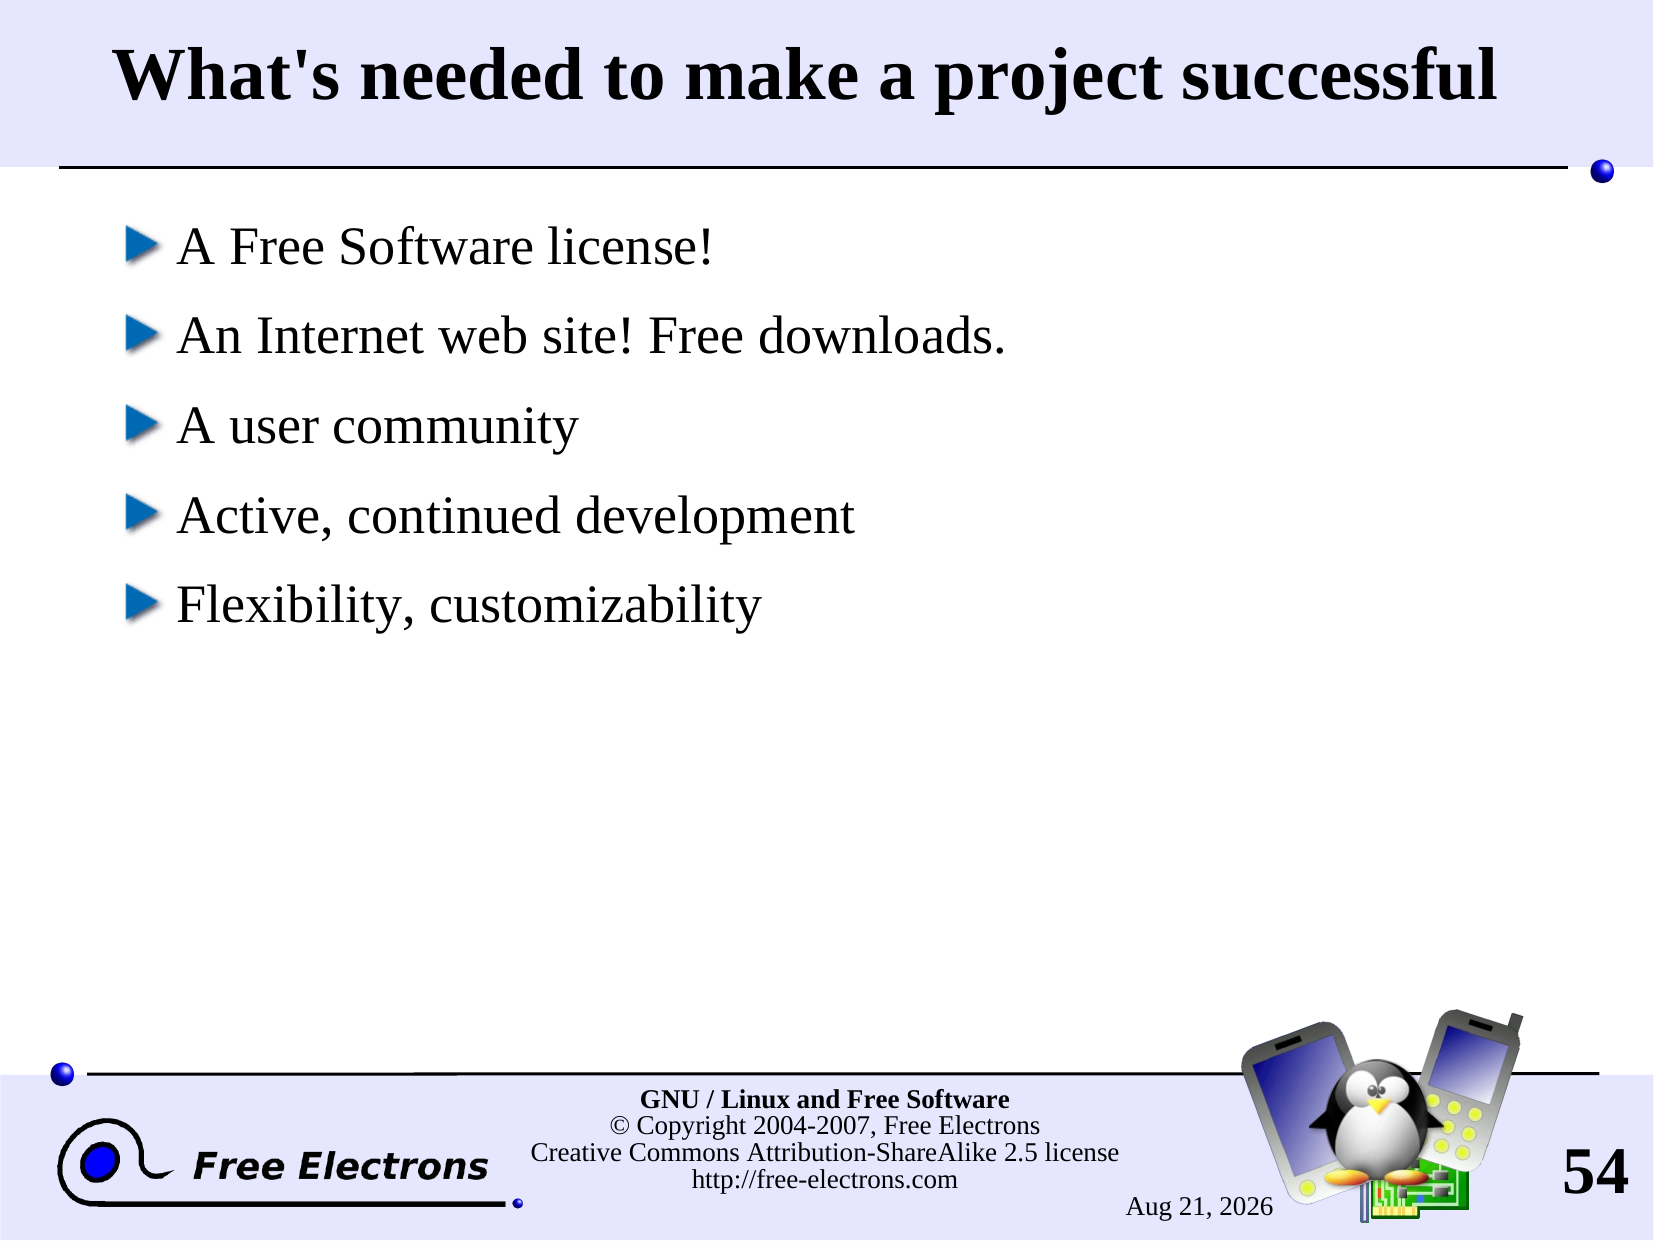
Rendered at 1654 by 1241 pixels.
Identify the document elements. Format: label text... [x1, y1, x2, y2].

picture [1231, 1007, 1538, 1241]
list A Free Software license! An Internet web site! Free downloads. A user community Active, continued development Flexibility, customizability [105, 216, 1518, 1066]
title What's needed to make a project successful [60, 25, 1551, 124]
picture [50, 1107, 527, 1216]
